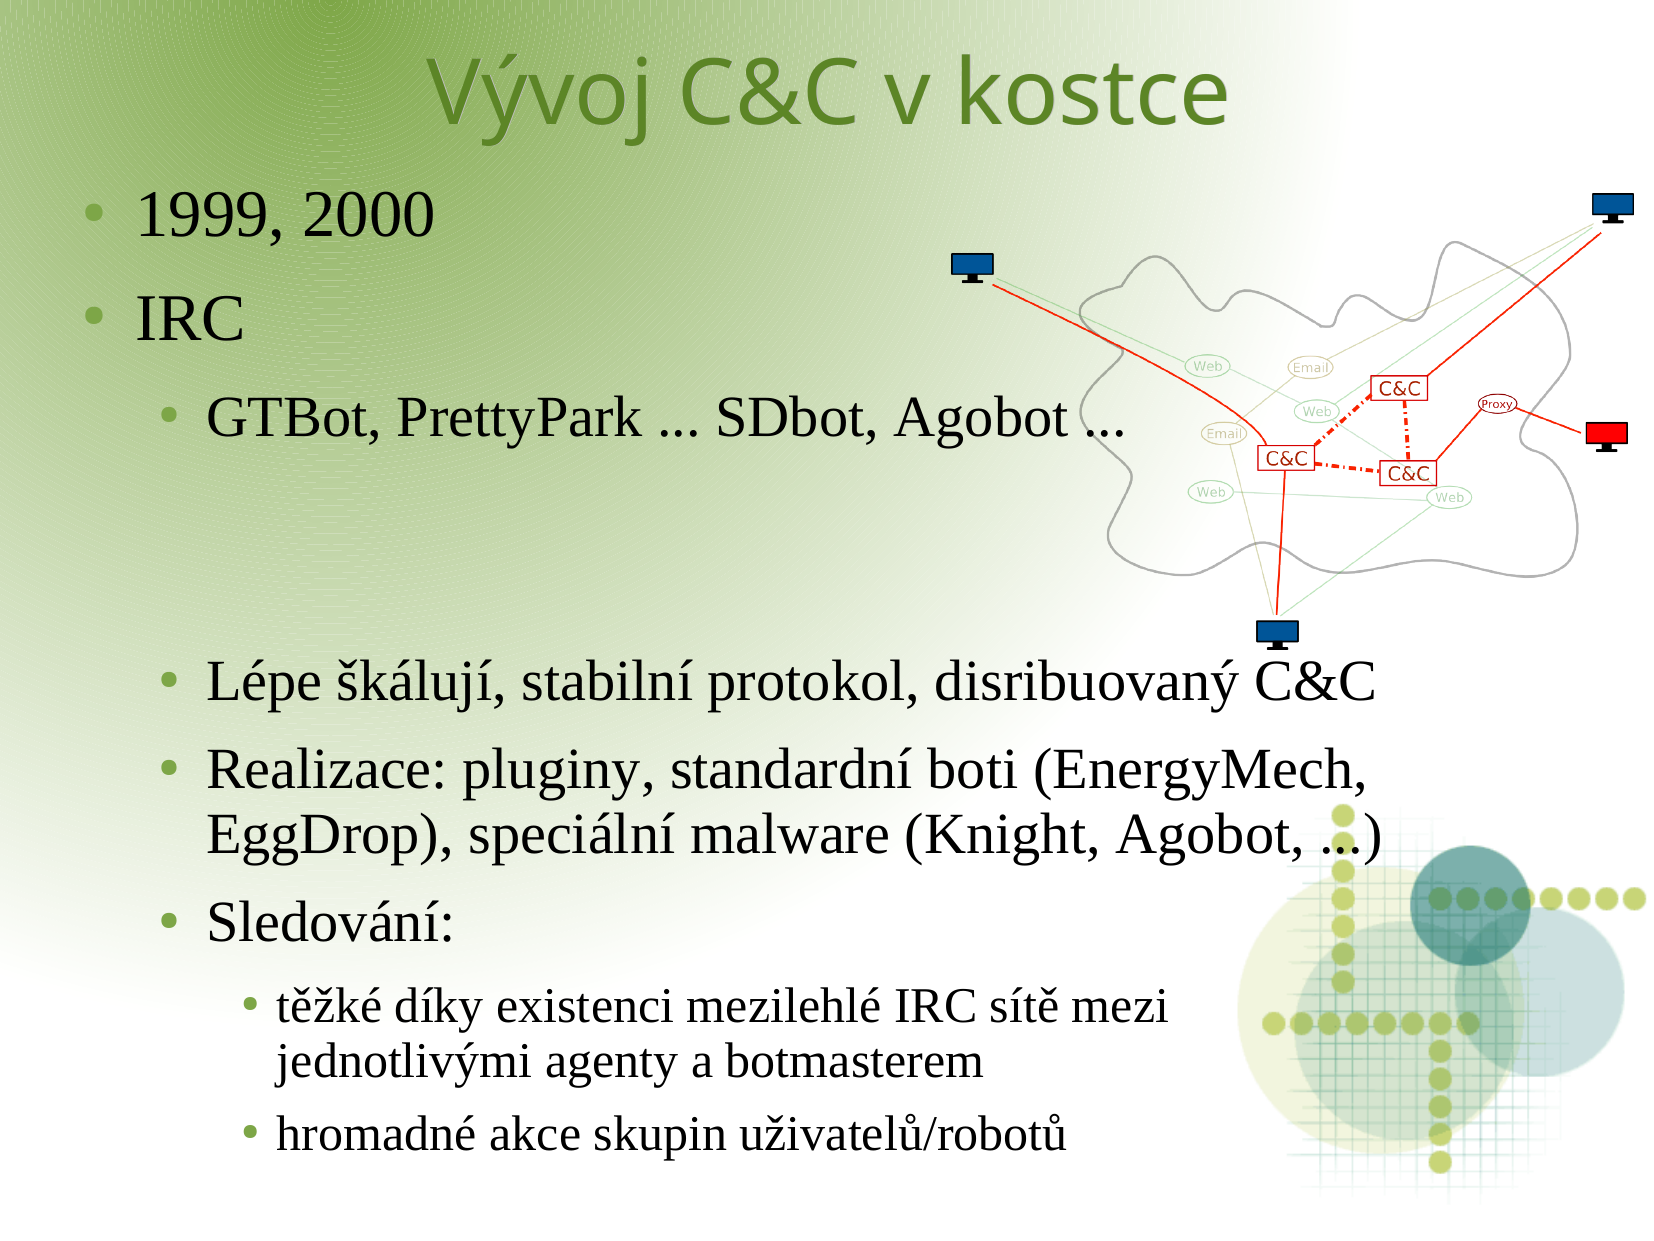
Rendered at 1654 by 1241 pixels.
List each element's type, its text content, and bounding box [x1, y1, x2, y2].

picture [1224, 792, 1654, 1211]
title Vývoj C&C v kostce [123, 29, 1536, 148]
picture [951, 193, 1634, 650]
list 1999, 2000 IRC GTBot, PrettyPark ... SDbot, Agobot ... Lépe škálují, stabilní protokol, disribuovaný C&C Realizace: pluginy, standardní boti (EnergyMech, EggDrop), speciální malware (Knight, Agobot, ...) Sledování: těžké díky existenci mezilehlé IRC sítě mezi jednotlivými agenty a botmasterem hromadné akce skupin uživatelů/robotů [64, 177, 1595, 1182]
